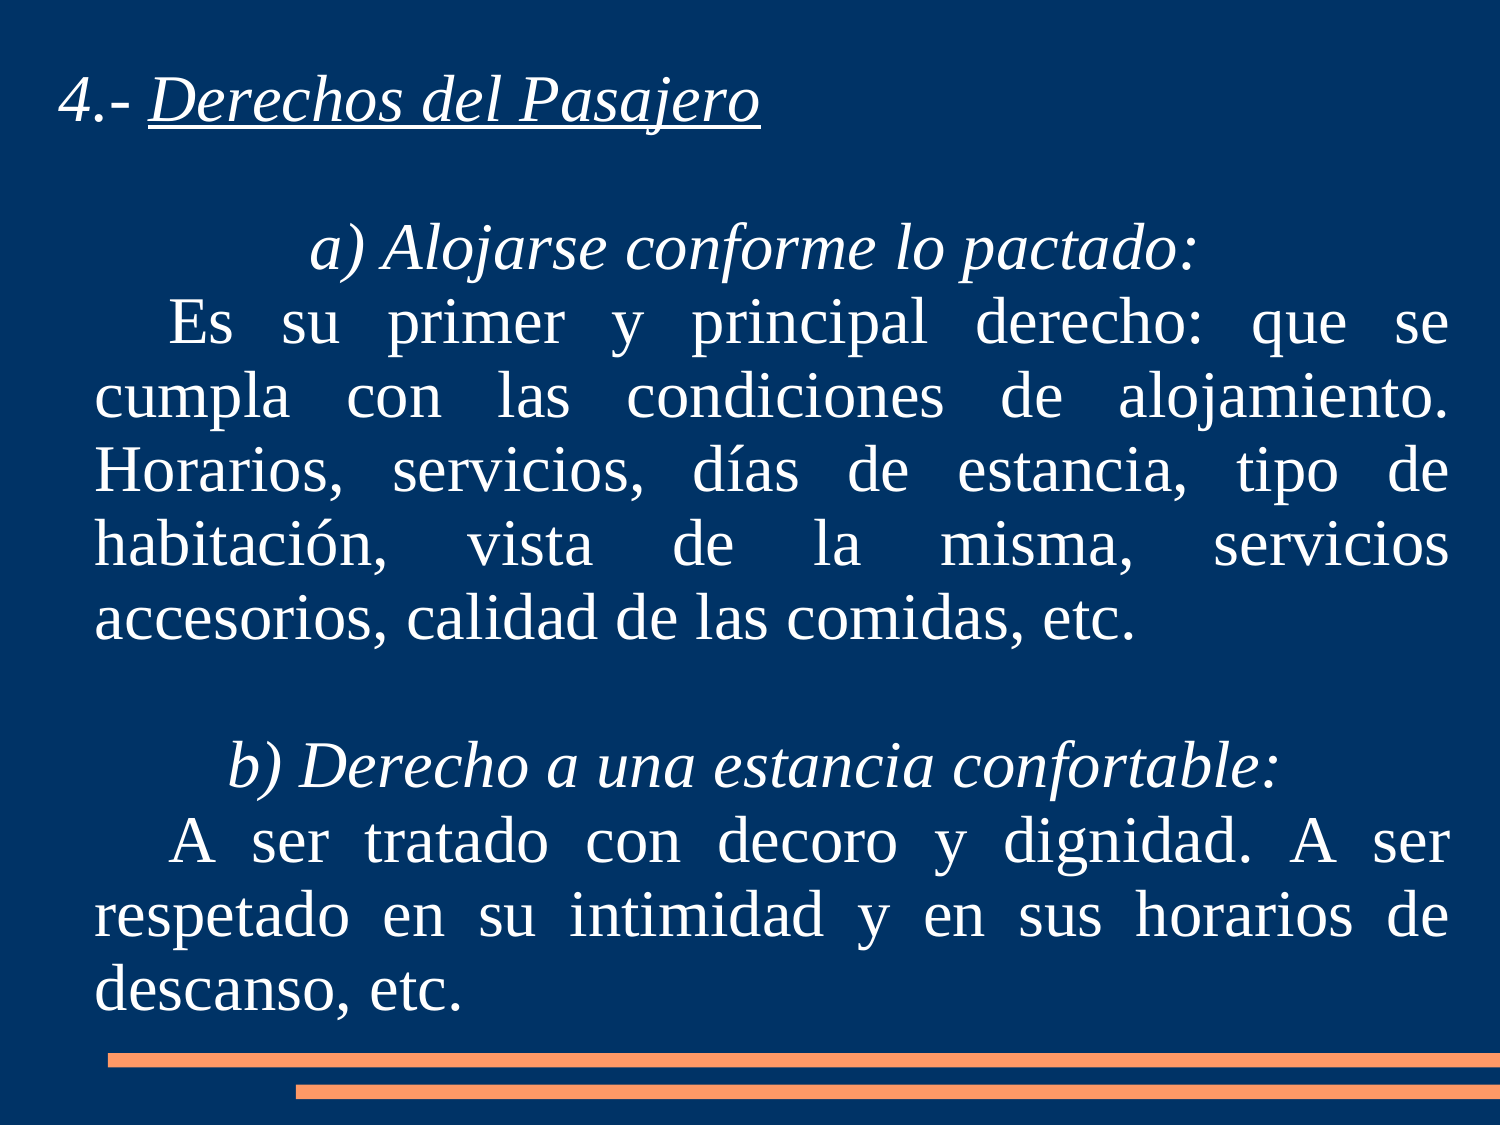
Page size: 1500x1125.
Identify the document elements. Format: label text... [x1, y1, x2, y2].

subtitle 4.- Derechos del Pasajero a) Alojarse conforme lo pactado: Es su primer y principal derecho: que se cumpla con las condiciones de alojamiento. Horarios, servicios, días de estancia, tipo de habitación, vista de la misma, servicios accesorios, calidad de las comidas, etc. b) Derecho a una estancia confortable: A ser tratado con decoro y dignidad. A ser respetado en su intimidad y en sus horarios de descanso, etc. [59, 35, 1453, 1052]
